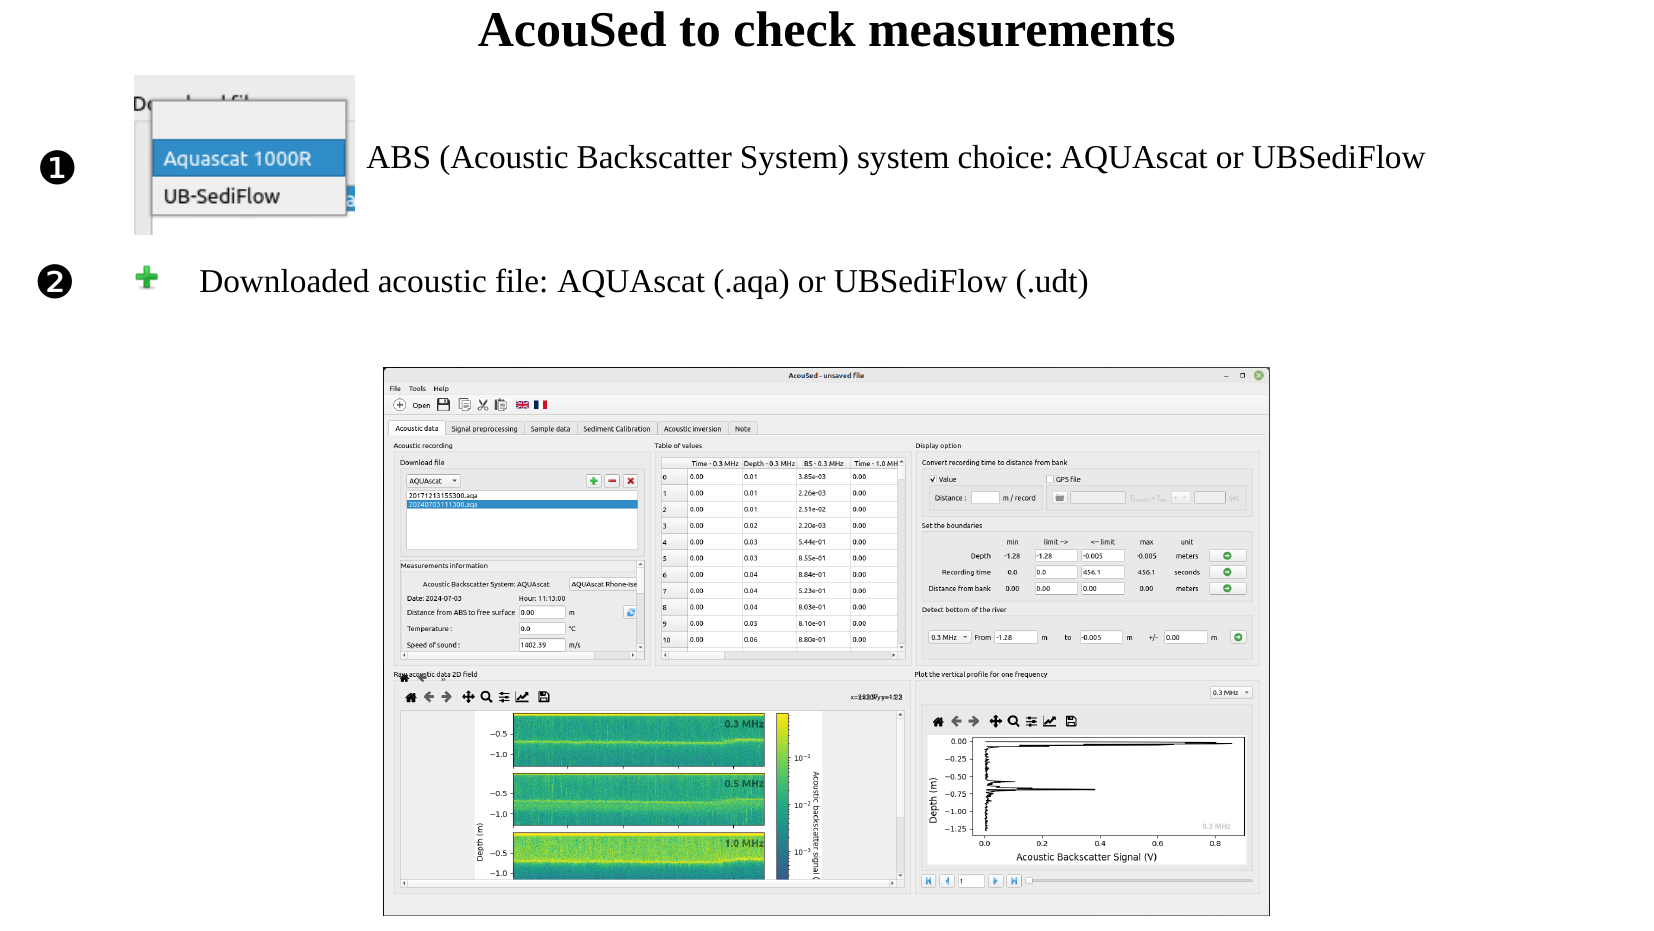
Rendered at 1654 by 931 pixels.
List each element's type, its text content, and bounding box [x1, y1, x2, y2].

text_box Downloaded acoustic file: AQUAscat (.aqa) or UBSediFlow (.udt) [184, 255, 1105, 308]
text_box ❶ [22, 128, 81, 189]
text_box ❷ [19, 242, 83, 303]
text_box AcouSed to check measurements [0, 0, 1654, 65]
picture [134, 264, 160, 290]
text_box ABS (Acoustic Backscatter System) system choice: AQUAscat or UBSediFlow [312, 131, 1465, 184]
picture [134, 75, 355, 235]
picture [383, 367, 1270, 916]
